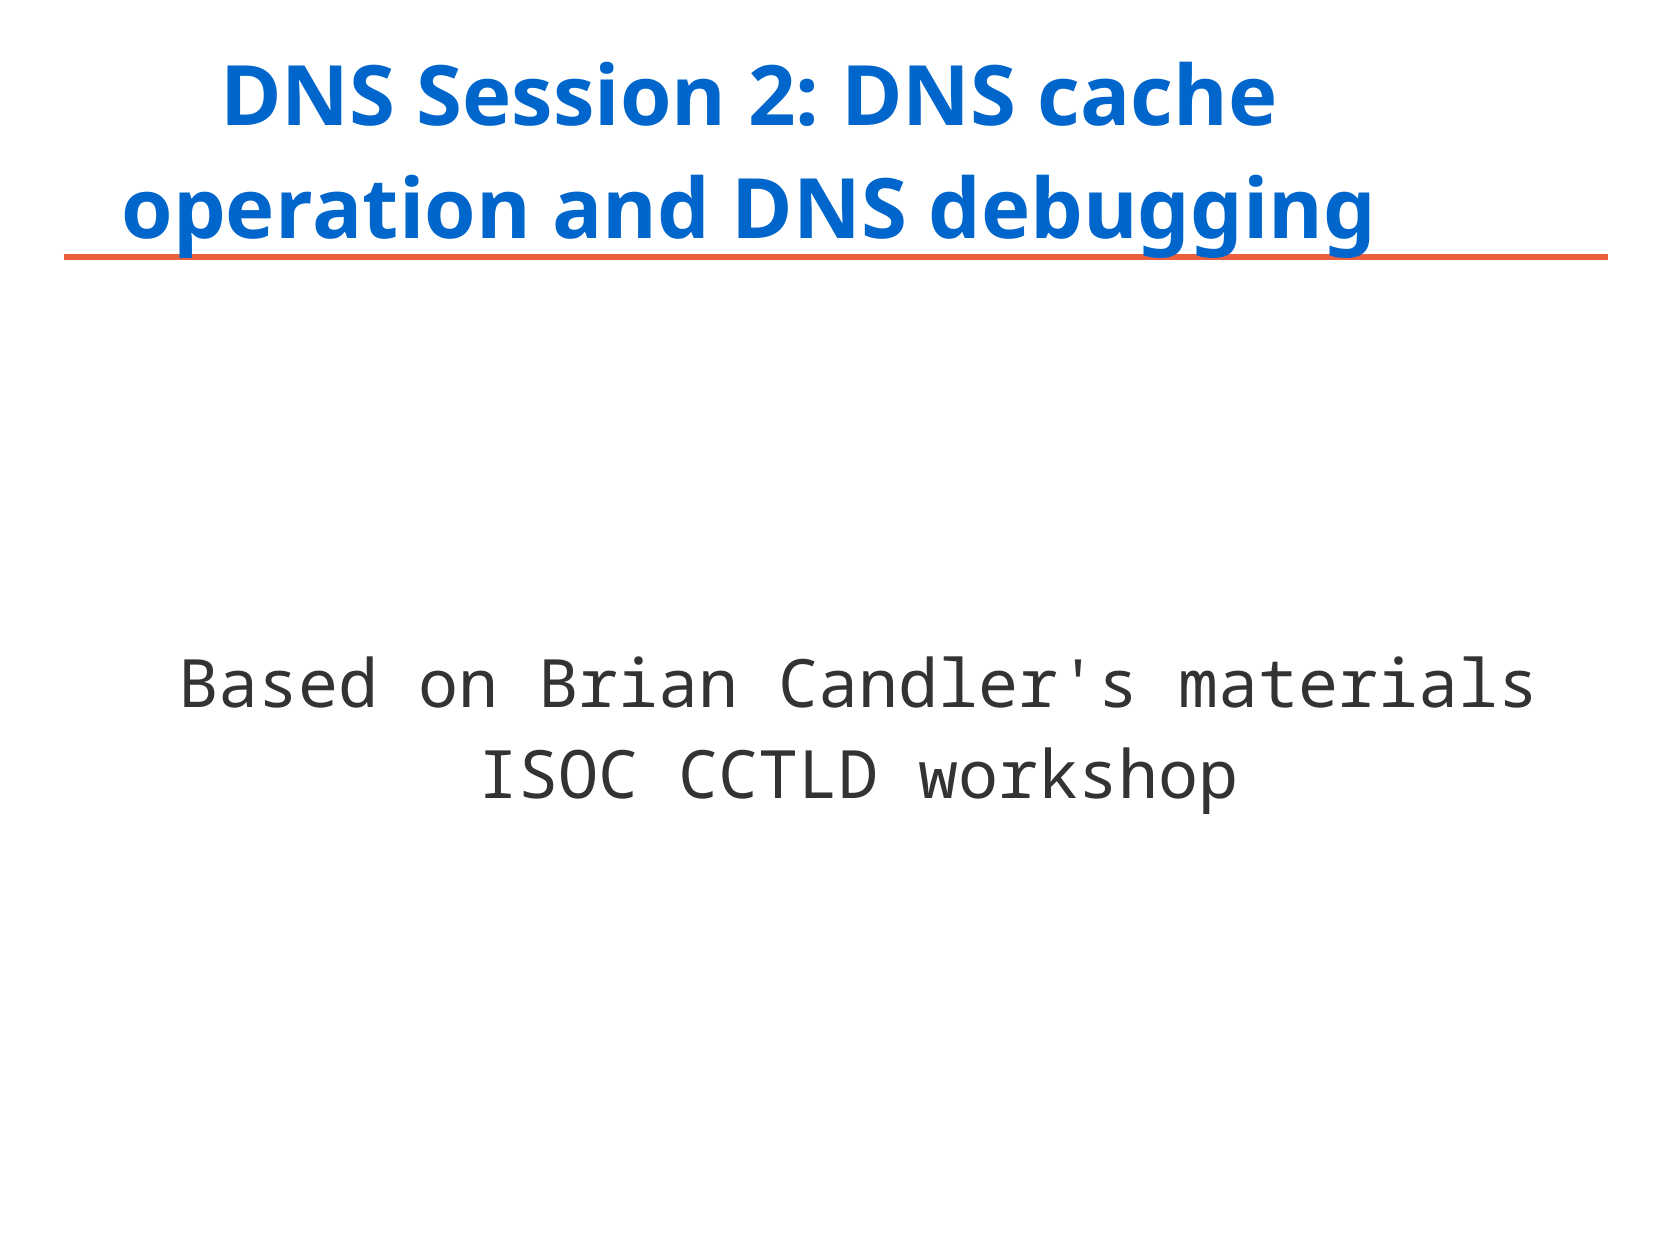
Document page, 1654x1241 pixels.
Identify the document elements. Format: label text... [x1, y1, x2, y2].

subtitle Based on Brian Candler's materials ISOC CCTLD workshop [121, 322, 1561, 1133]
title DNS Session 2: DNS cache operation and DNS debugging [121, 46, 1534, 254]
